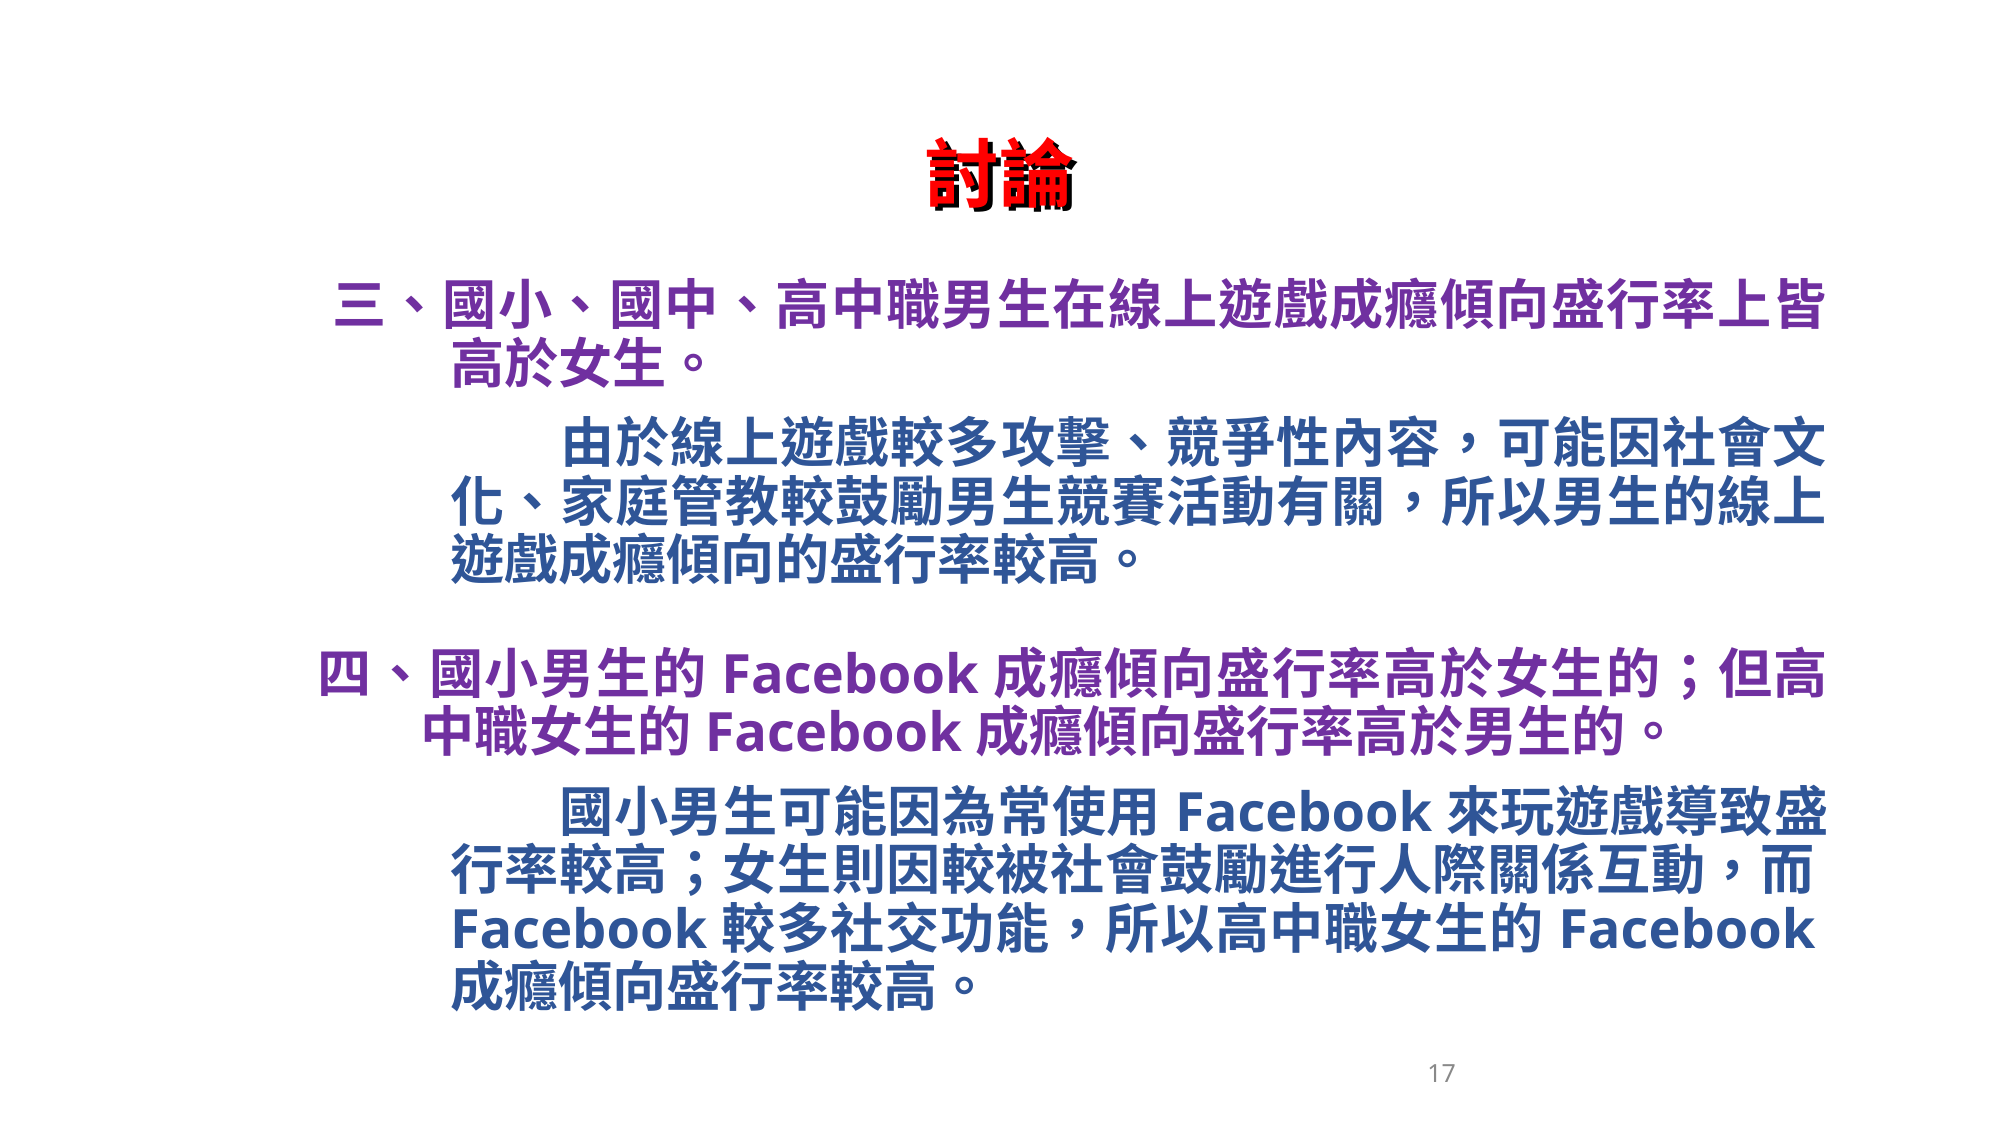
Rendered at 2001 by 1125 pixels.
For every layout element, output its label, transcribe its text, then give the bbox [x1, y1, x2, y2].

title 討論 [137, 68, 1863, 286]
text_box 17 [1412, 1042, 1863, 1103]
list 三、國小、國中、高中職男生在線上遊戲成癮傾向盛行率上皆高於女生。 由於線上遊戲較多攻擊、競爭性內容，可能因社會文化、家庭管教較鼓勵男生競賽活動有關，所以男生的線上遊戲成癮傾向的盛行率較高。 四、國小男生的Facebook成癮傾向盛行率高於女生的；但高中職女生的Facebook成癮傾向盛行率高於男生的。 國小男生可能因為常使用Facebook來玩遊戲導致盛行率較高；女生則因較被社會鼓勵進行人際關係互動，而Facebook較多社交功能，所以高中職女生的Facebook成癮傾向盛行率較高。 [199, 286, 1844, 1088]
